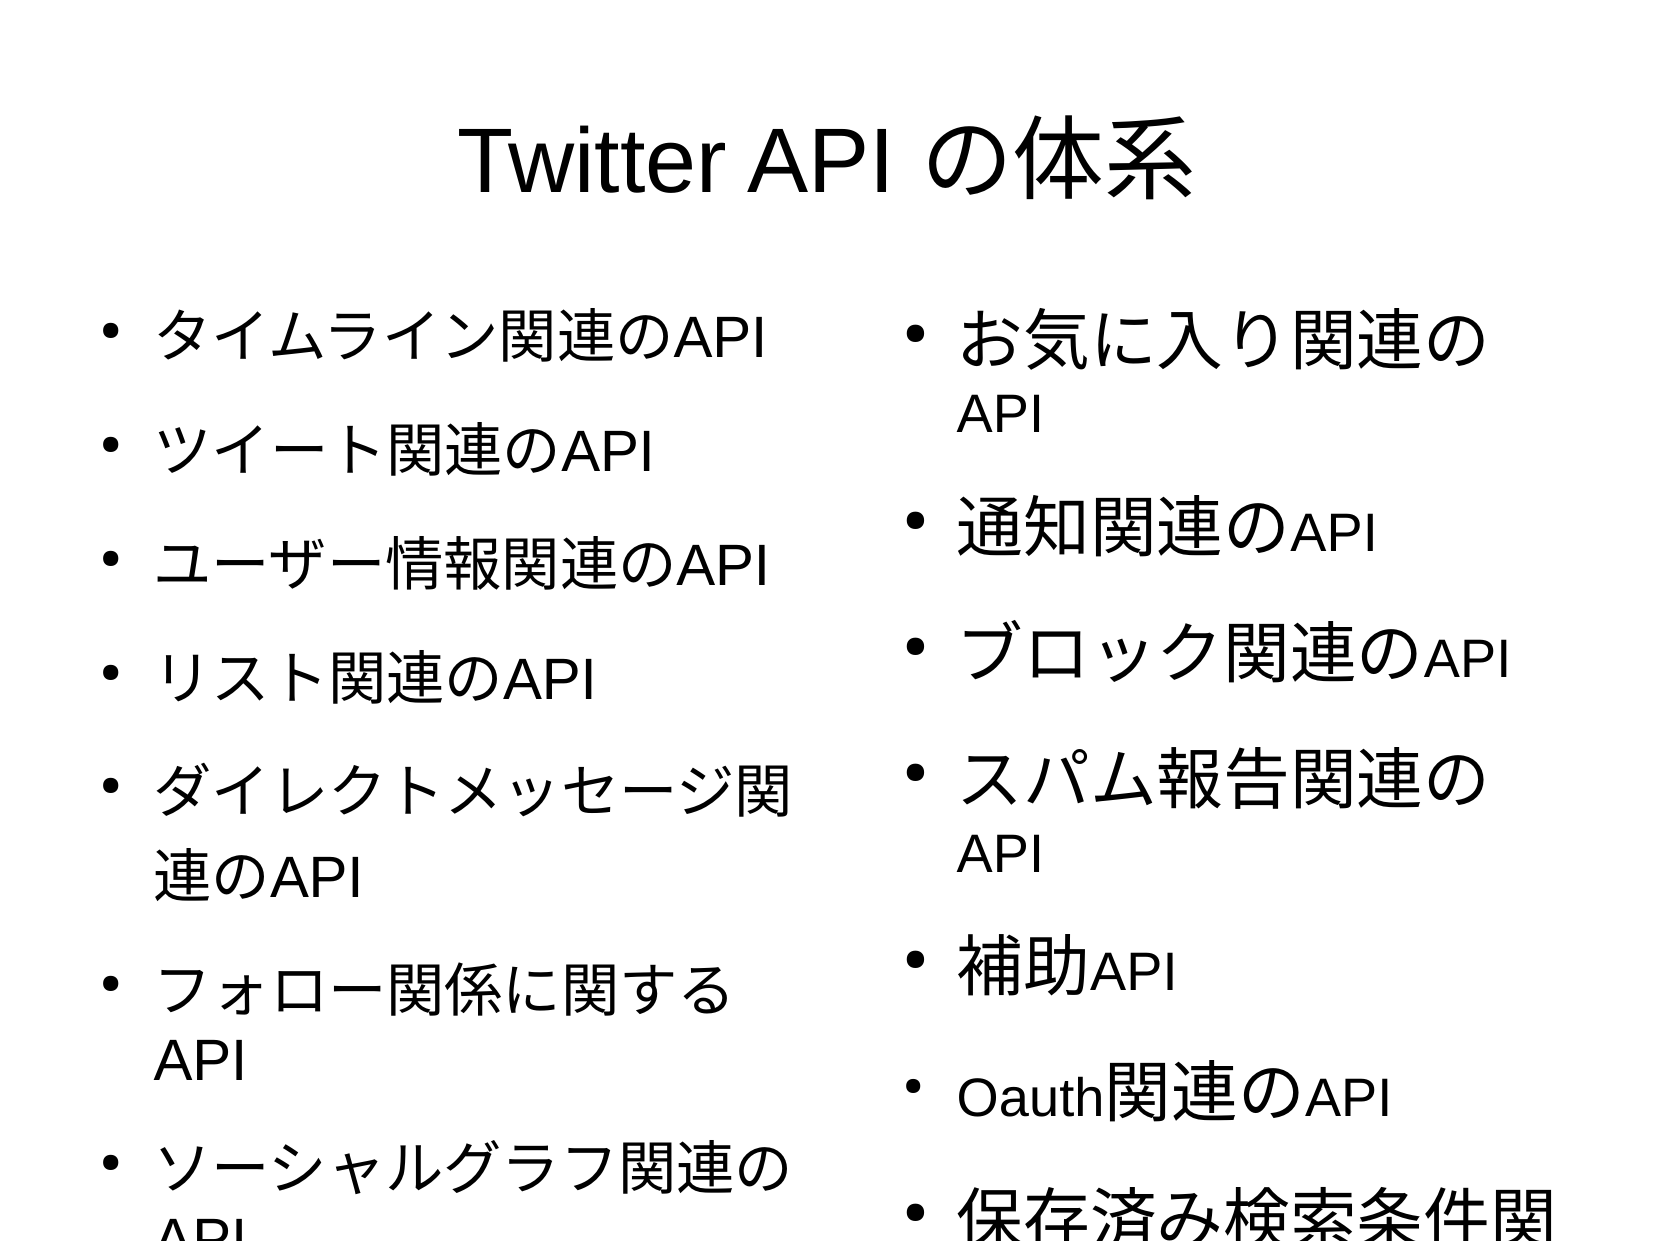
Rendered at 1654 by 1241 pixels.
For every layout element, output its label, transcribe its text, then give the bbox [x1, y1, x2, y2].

list タイムライン関連のAPI ツイート関連のAPI ユーザー情報関連のAPI リスト関連のAPI ダイレクトメッセージ関連のAPI フォロー関係に関するAPI ソーシャルグラフ関連のAPI アカウント作成のAPI [82, 290, 809, 1136]
list お気に入り関連のAPI 通知関連のAPI ブロック関連のAPI スパム報告関連のAPI 補助API Oauth関連のAPI 保存済み検索条件関連のAPI 地域情報関連のAPI 位置情報関連のAPI [885, 197, 1572, 1211]
title Twitter API の体系 [82, 49, 1571, 257]
